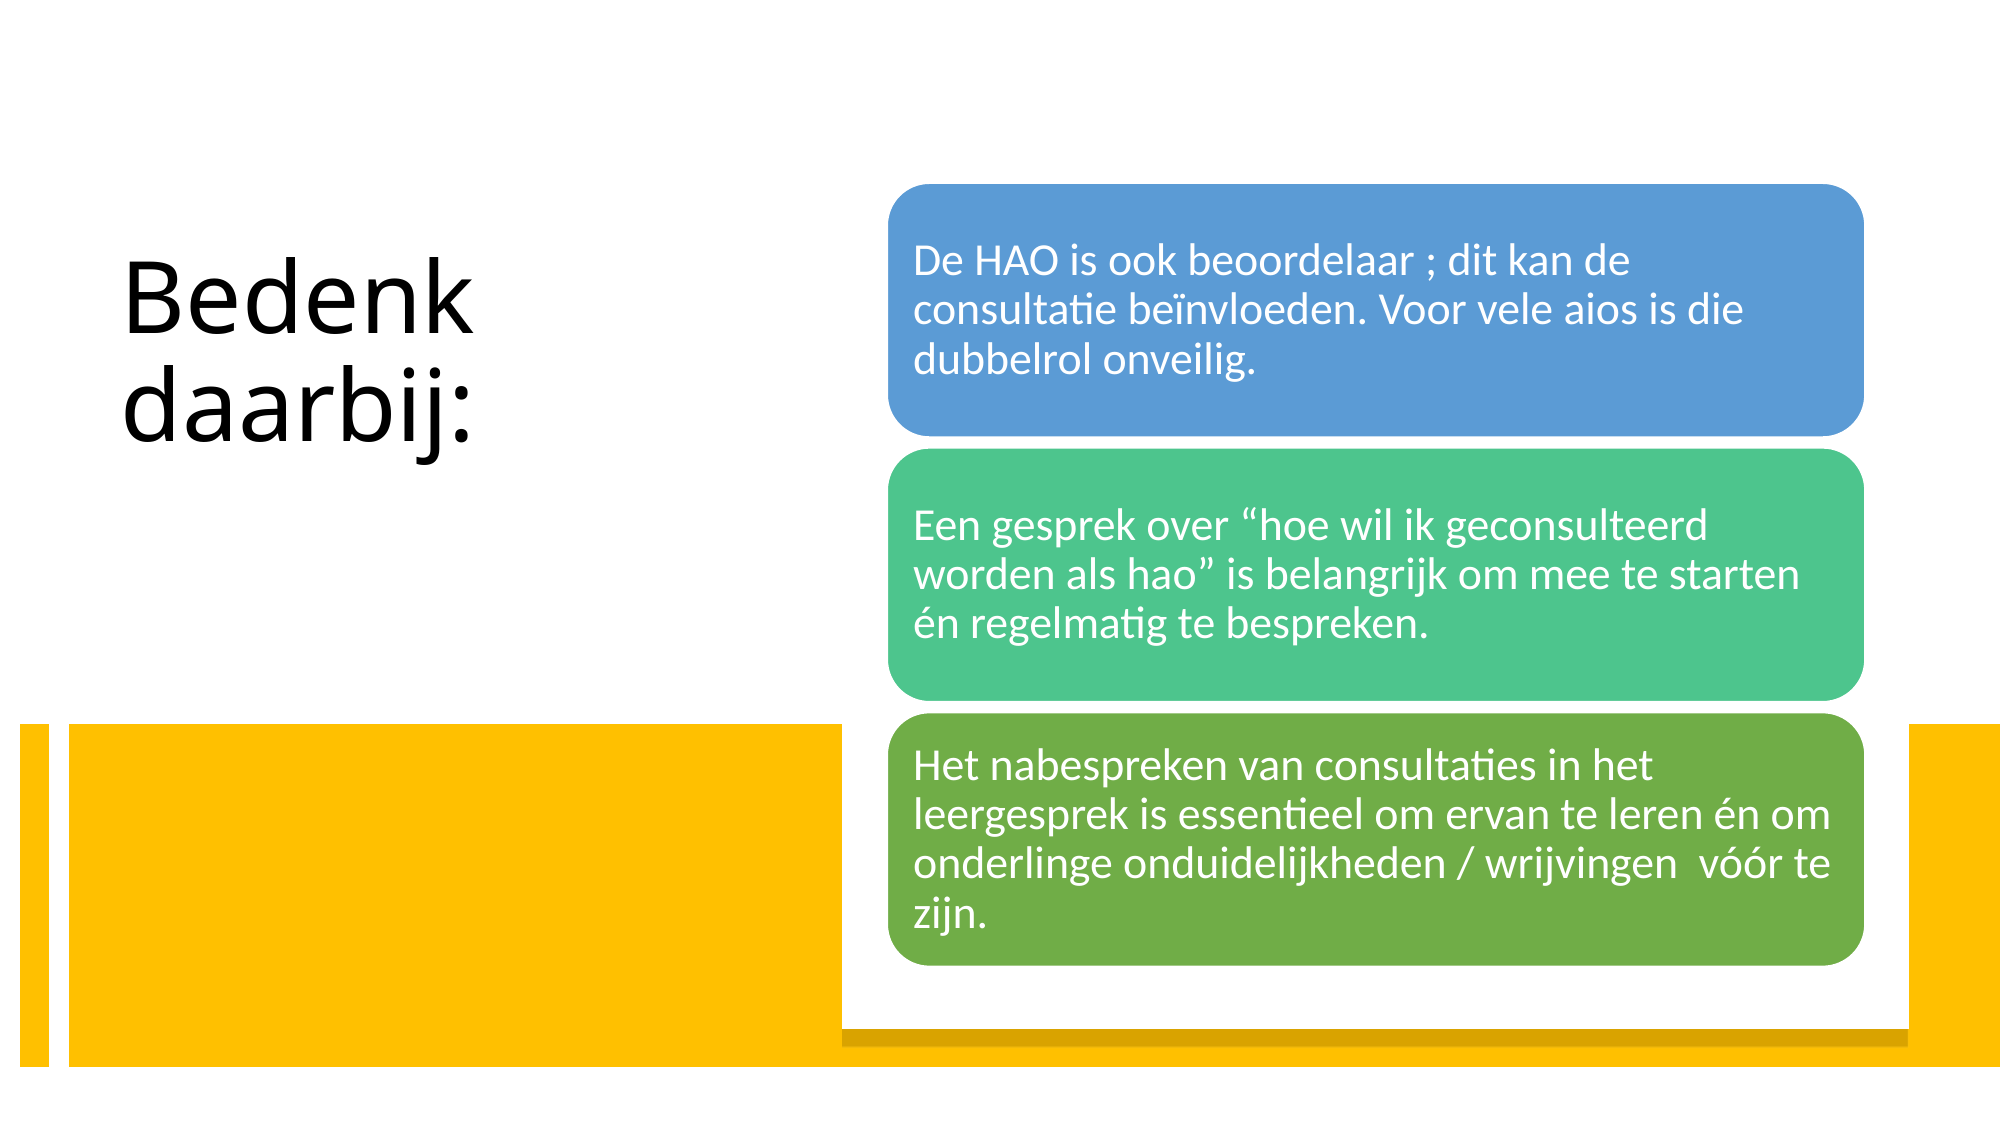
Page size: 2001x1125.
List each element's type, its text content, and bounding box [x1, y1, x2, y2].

text_box De HAO is ook beoordelaar ; dit kan de consultatie beïnvloeden. Voor vele aios is die dubbelrol onveilig. [887, 182, 1866, 438]
title Bedenk daarbij: [105, 239, 729, 682]
text_box Het nabespreken van consultaties in het leergesprek is essentieel om ervan te leren én om onderlinge onduidelijkheden / wrijvingen vóór te zijn. [887, 712, 1866, 967]
text_box Een gesprek over “hoe wil ik geconsulteerd worden als hao” is belangrijk om mee te starten én regelmatig te bespreken. [887, 447, 1866, 702]
text_box [0, 0, 2000, 1125]
